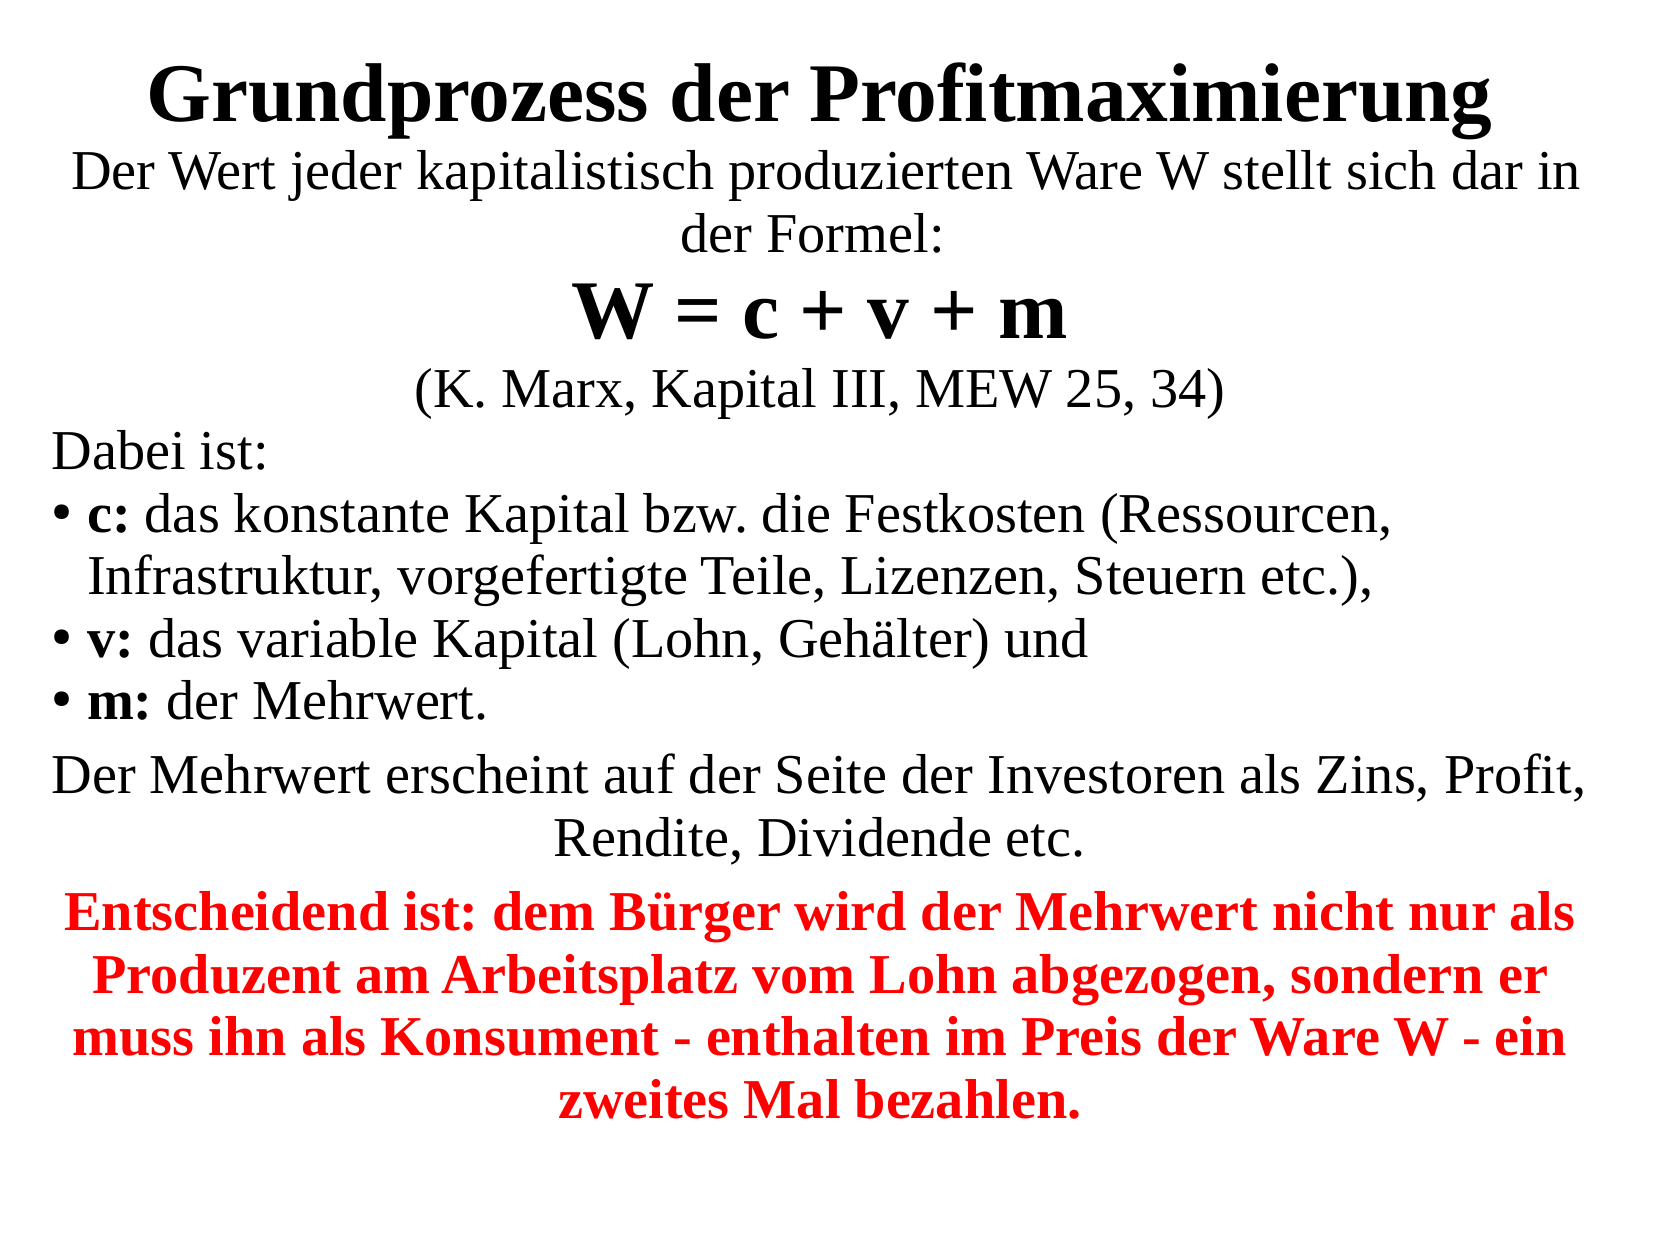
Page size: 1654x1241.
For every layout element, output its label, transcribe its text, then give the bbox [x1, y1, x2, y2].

text_box Grundprozess der Profitmaximierung Der Wert jeder kapitalistisch produzierten Ware W stellt sich dar in der Formel: W = c + v + m (K. Marx, Kapital III, MEW 25, 34) Dabei ist: c: das konstante Kapital bzw. die Festkosten (Ressourcen, Infrastruktur, vorgefertigte Teile, Lizenzen, Steuern etc.), v: das variable Kapital (Lohn, Gehälter) und m: der Mehrwert. Der Mehrwert erscheint auf der Seite der Investoren als Zins, Profit, Rendite, Dividende etc. Entscheidend ist: dem Bürger wird der Mehrwert nicht nur als Produzent am Arbeitsplatz vom Lohn abgezogen, sondern er muss ihn als Konsument - enthalten im Preis der Ware W - ein zweites Mal bezahlen. [36, 40, 1619, 1201]
